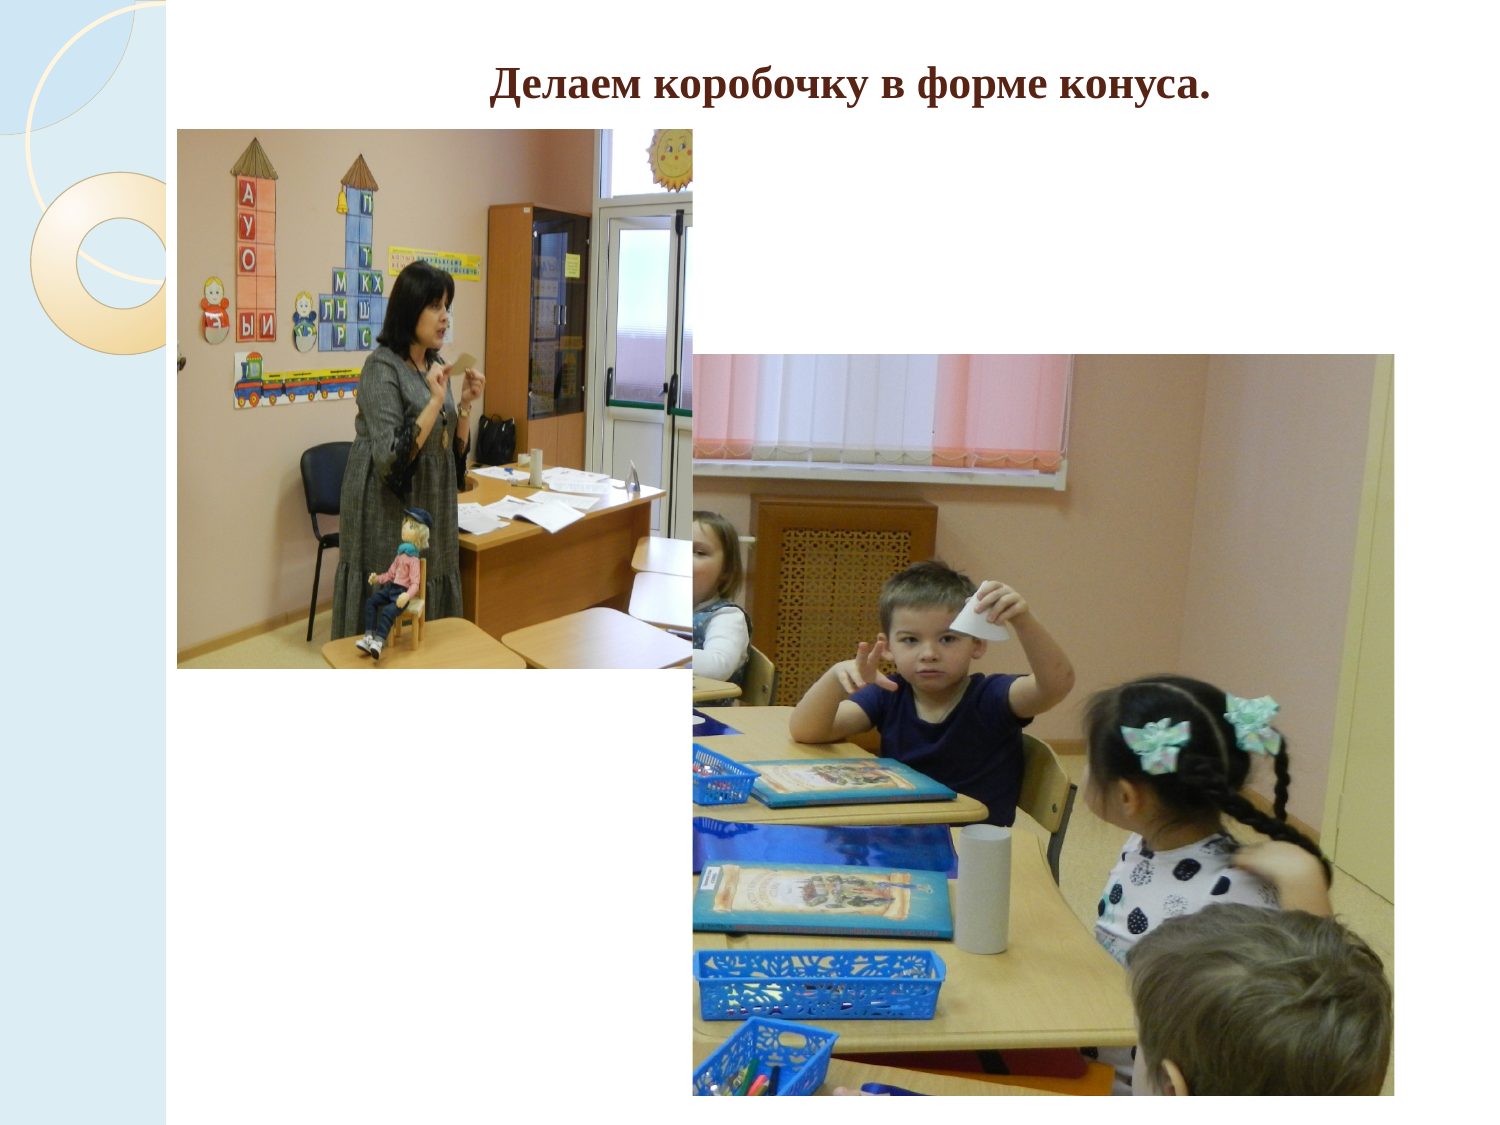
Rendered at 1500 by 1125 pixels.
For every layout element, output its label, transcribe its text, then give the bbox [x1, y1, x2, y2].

picture [177, 129, 1395, 1096]
title Делаем коробочку в форме конуса. [235, 45, 1466, 233]
